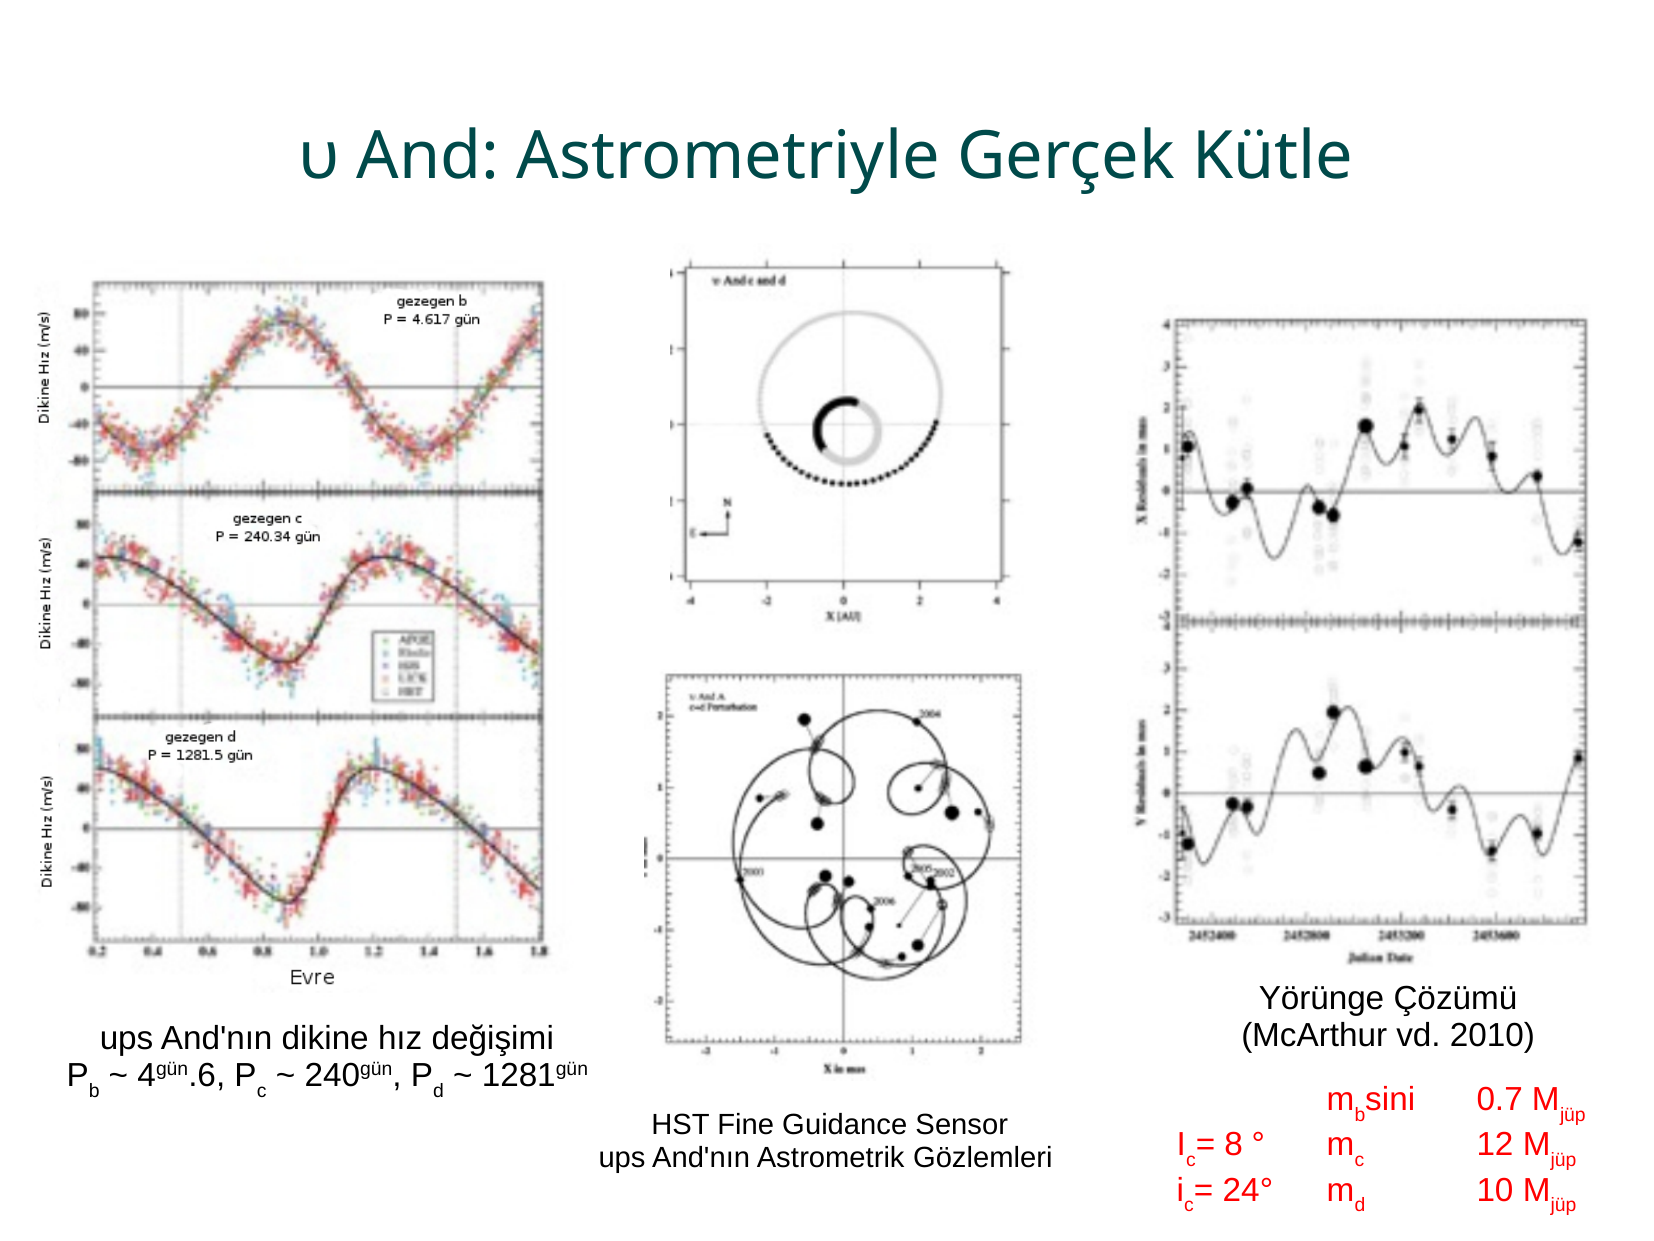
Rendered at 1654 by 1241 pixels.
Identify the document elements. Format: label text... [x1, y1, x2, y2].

picture [32, 241, 574, 997]
title υ And: Astrometriyle Gerçek Kütle [82, 49, 1571, 257]
picture [644, 669, 1043, 1081]
text_box HST Fine Guidance Sensor ups And'nın Astrometrik Gözlemleri [521, 1100, 1131, 1202]
picture [1127, 304, 1606, 976]
text_box Yörünge Çözümü (McArthur vd. 2010) [1186, 976, 1590, 1062]
text_box mbsini 0.7 Mjüp Ic= 8 ° mc 12 Mjüp ic= 24° md 10 Mjüp [1161, 1073, 1625, 1225]
picture [661, 243, 1024, 634]
text_box ups And'nın dikine hız değişimi Pb ~ 4gün.6, Pc ~ 240gün, Pd ~ 1281gün [23, 1012, 632, 1114]
